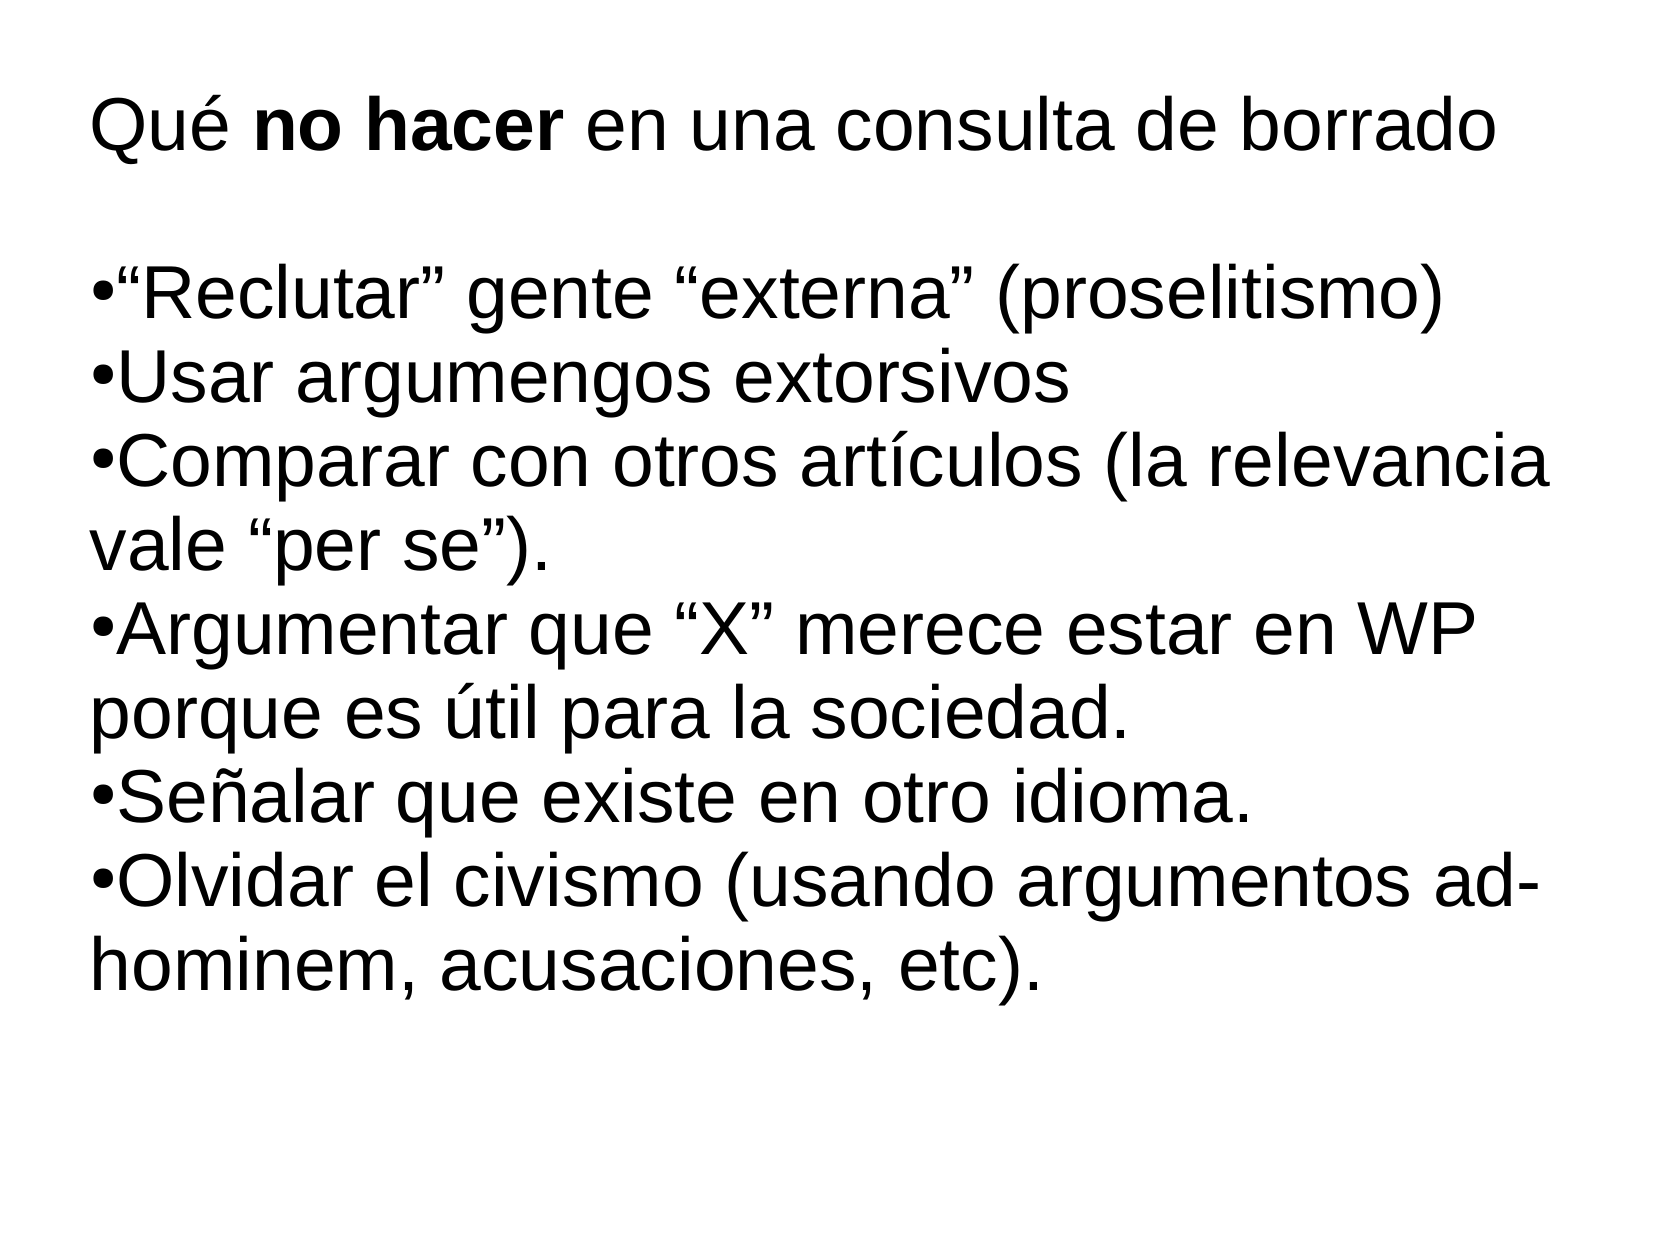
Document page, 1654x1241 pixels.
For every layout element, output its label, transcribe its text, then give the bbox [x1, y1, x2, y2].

text_box Qué no hacer en una consulta de borrado “Reclutar” gente “externa” (proselitismo) Usar argumengos extorsivos Comparar con otros artículos (la relevancia vale “per se”). Argumentar que “X” merece estar en WP porque es útil para la sociedad. Señalar que existe en otro idioma. Olvidar el civismo (usando argumentos ad-hominem, acusaciones, etc). [75, 75, 1576, 1098]
